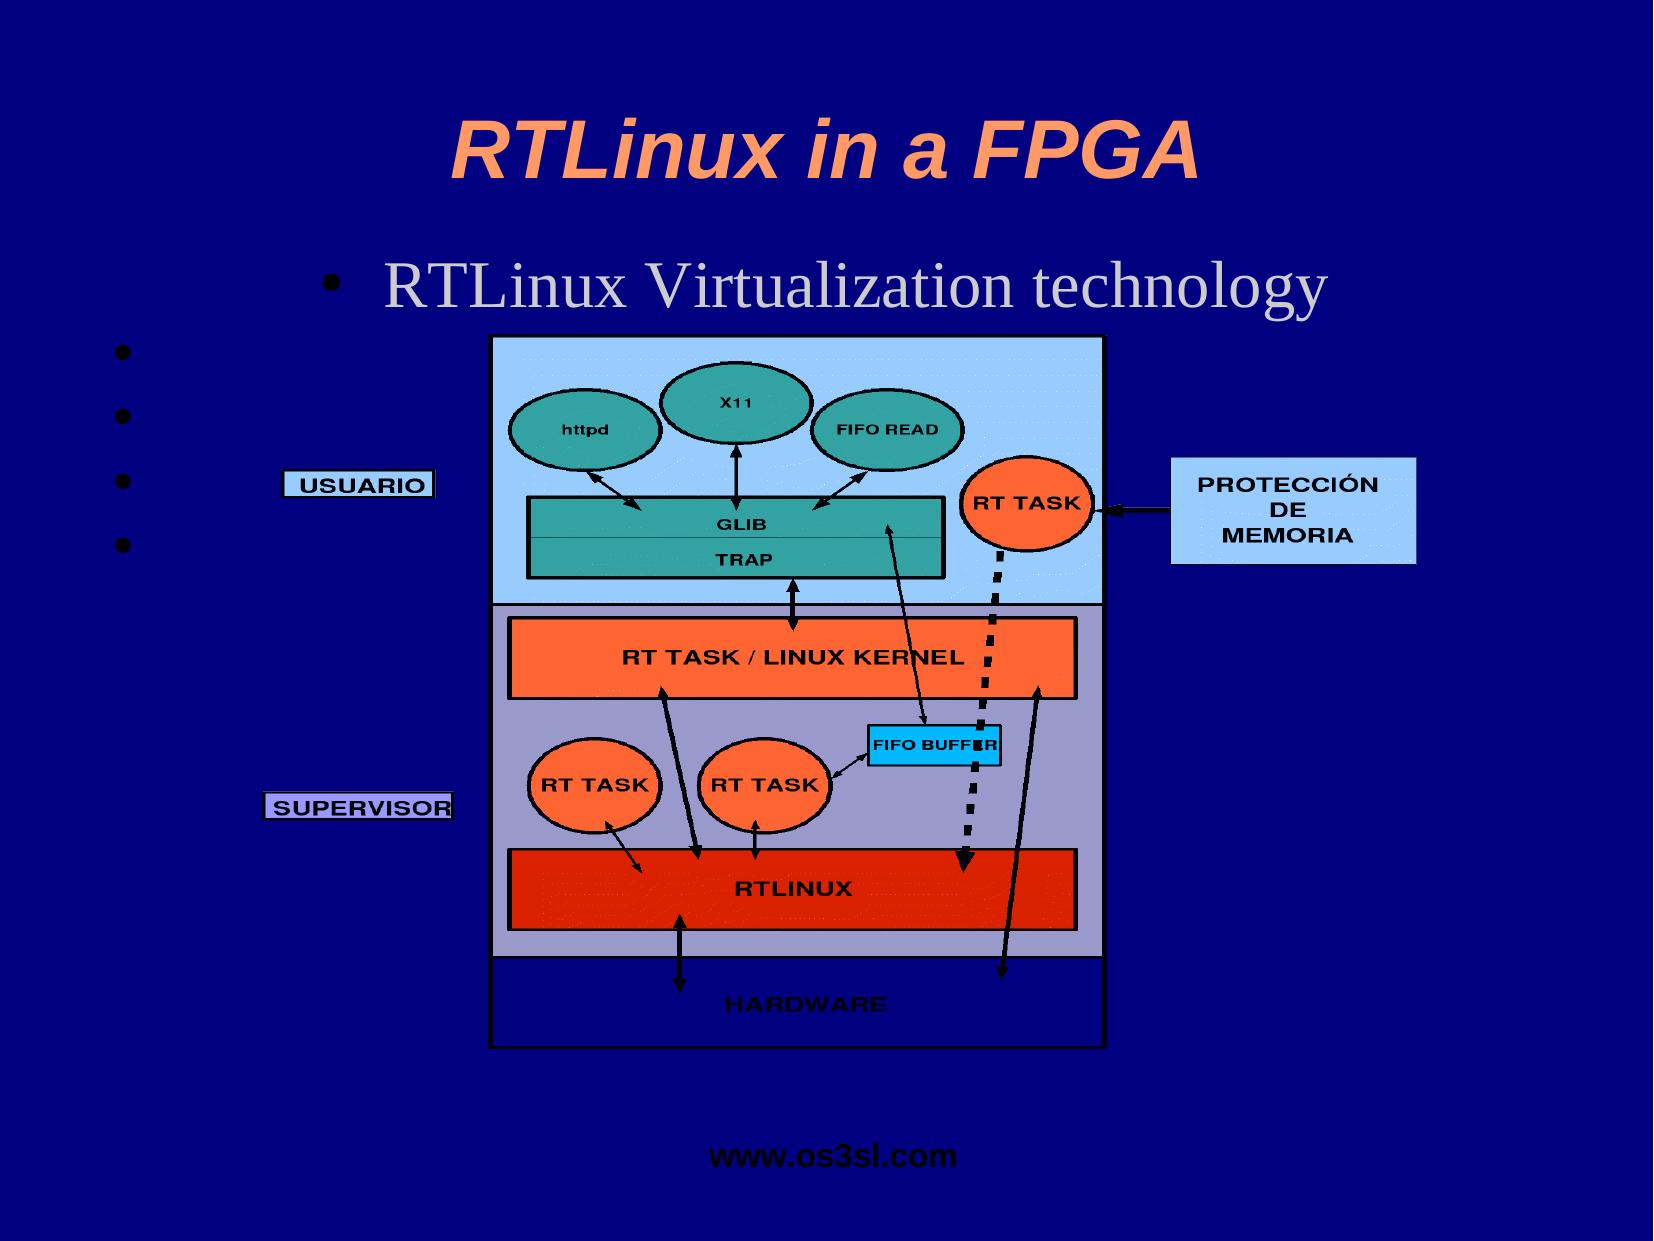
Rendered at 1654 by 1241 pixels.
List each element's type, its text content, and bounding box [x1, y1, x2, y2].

subtitle RTLinux Virtualization technology [98, 37, 1538, 1013]
picture [262, 334, 1417, 1051]
text_box www.os3sl.com [709, 1137, 959, 1199]
